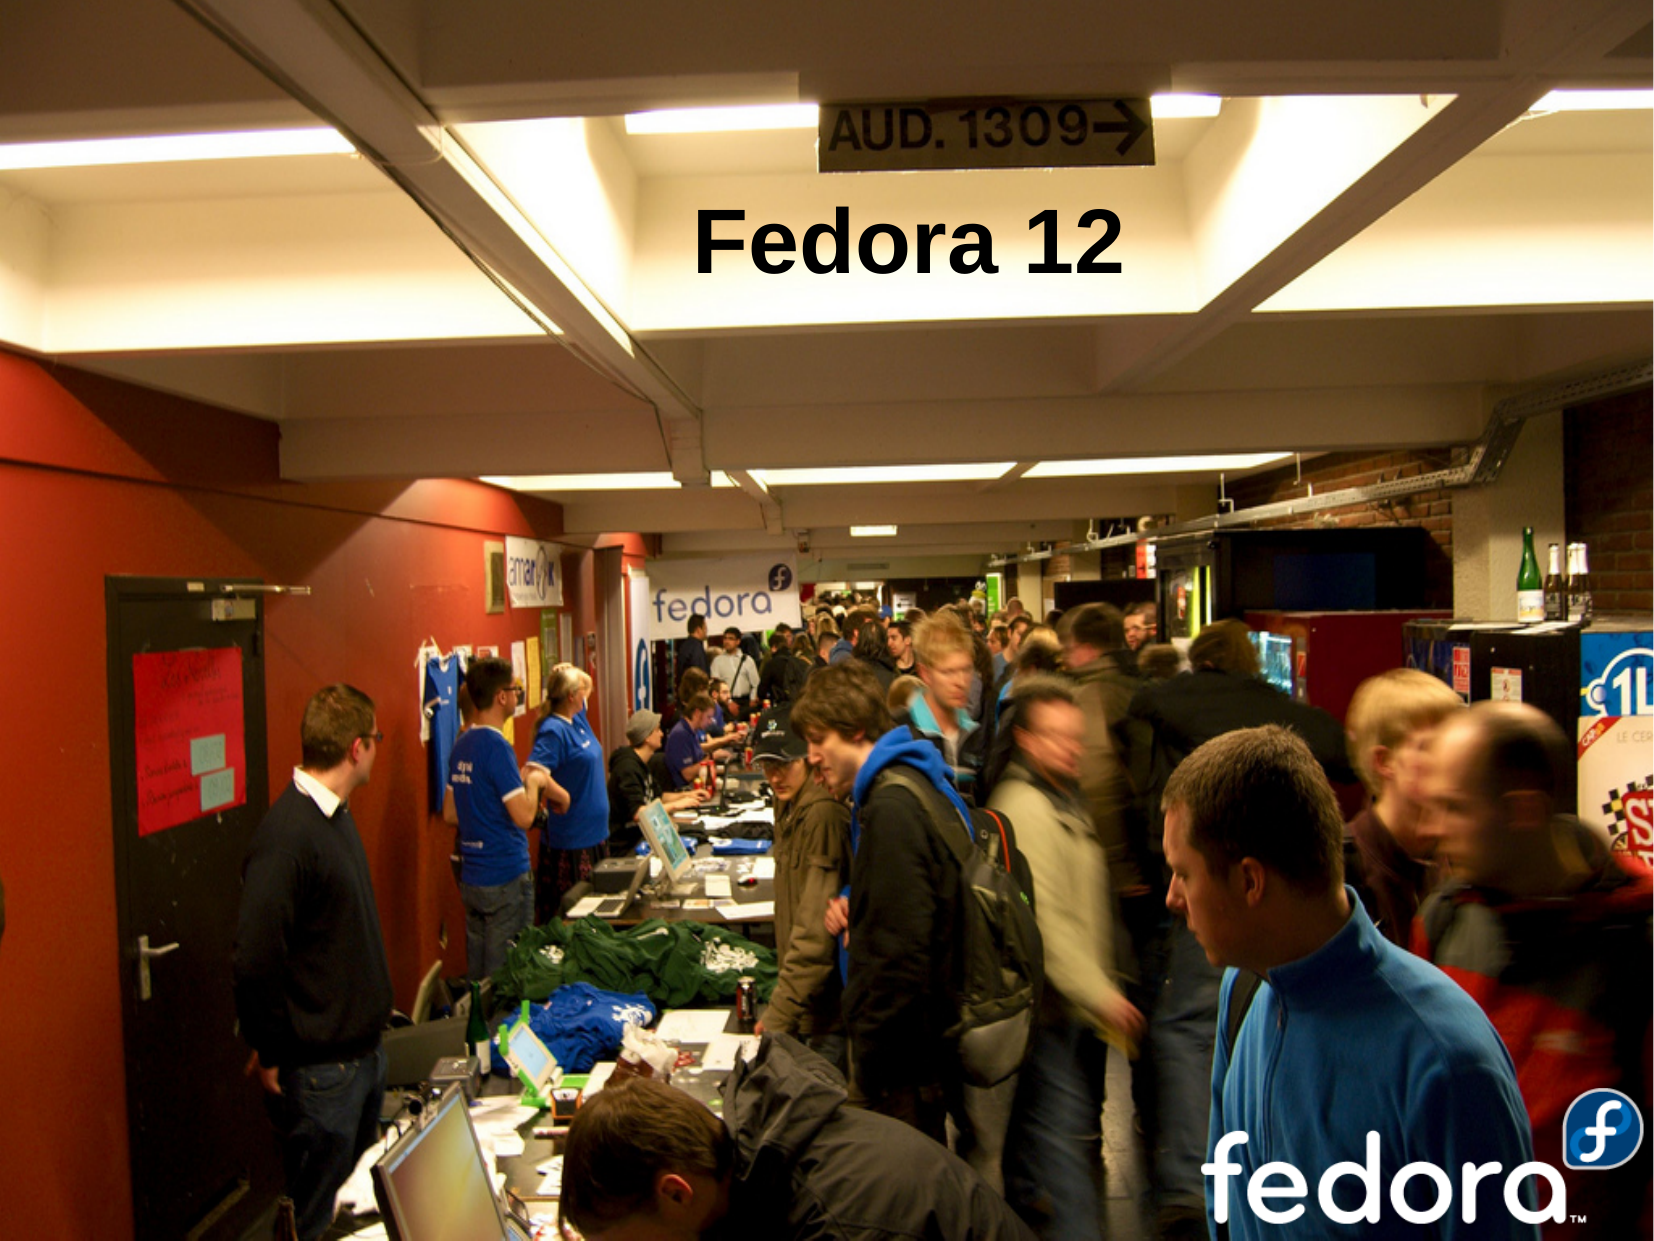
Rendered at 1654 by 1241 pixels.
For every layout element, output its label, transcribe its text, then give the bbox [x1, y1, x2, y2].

title Fedora 12 [165, 145, 1654, 338]
subtitle [82, 290, 1571, 1109]
picture [0, 0, 1654, 1241]
